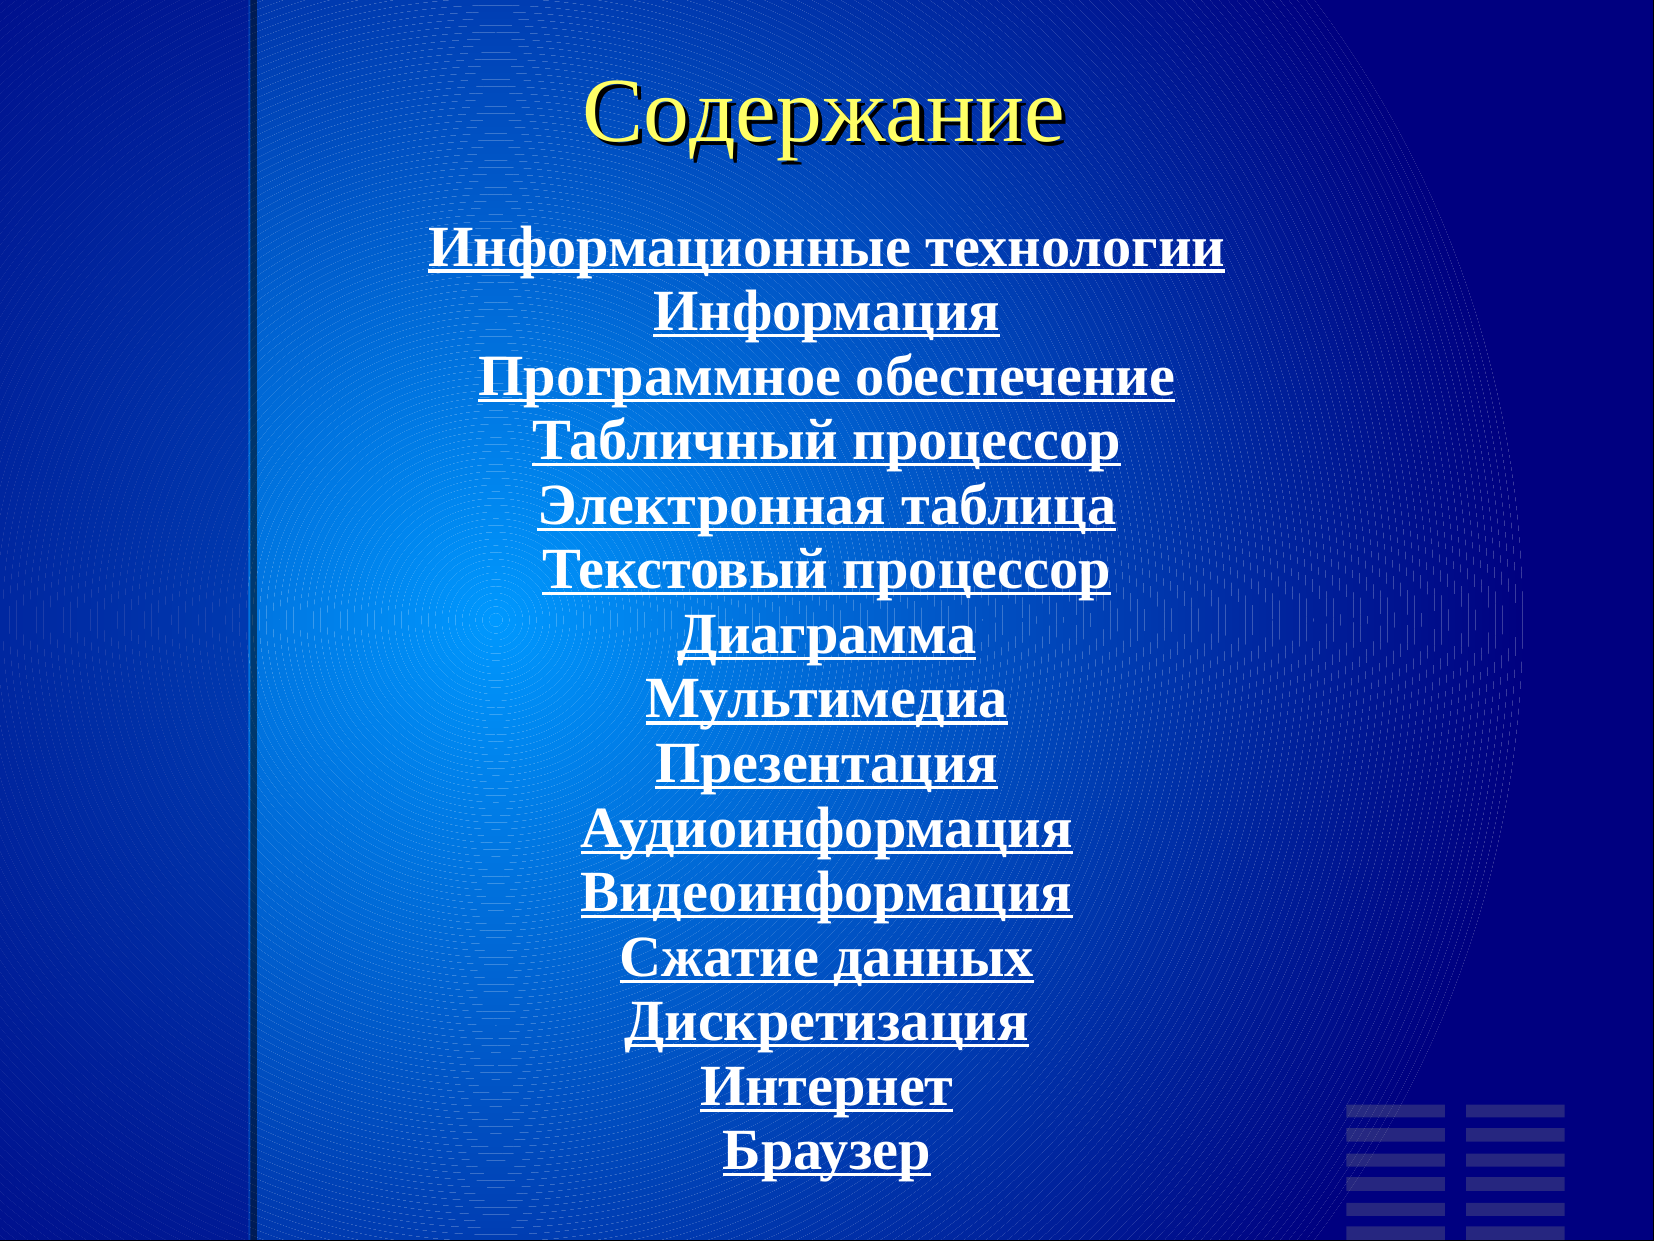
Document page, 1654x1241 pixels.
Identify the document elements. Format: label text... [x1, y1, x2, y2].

text_box Информационные технологии Информация Программное обеспечение Табличный процессор Электронная таблица Текстовый процессор Диаграмма Мультимедиа Презентация Аудиоинформация Видеоинформация Сжатие данных Дискретизация Интернет Браузер [147, 206, 1506, 1209]
title Содержание [118, 14, 1531, 207]
